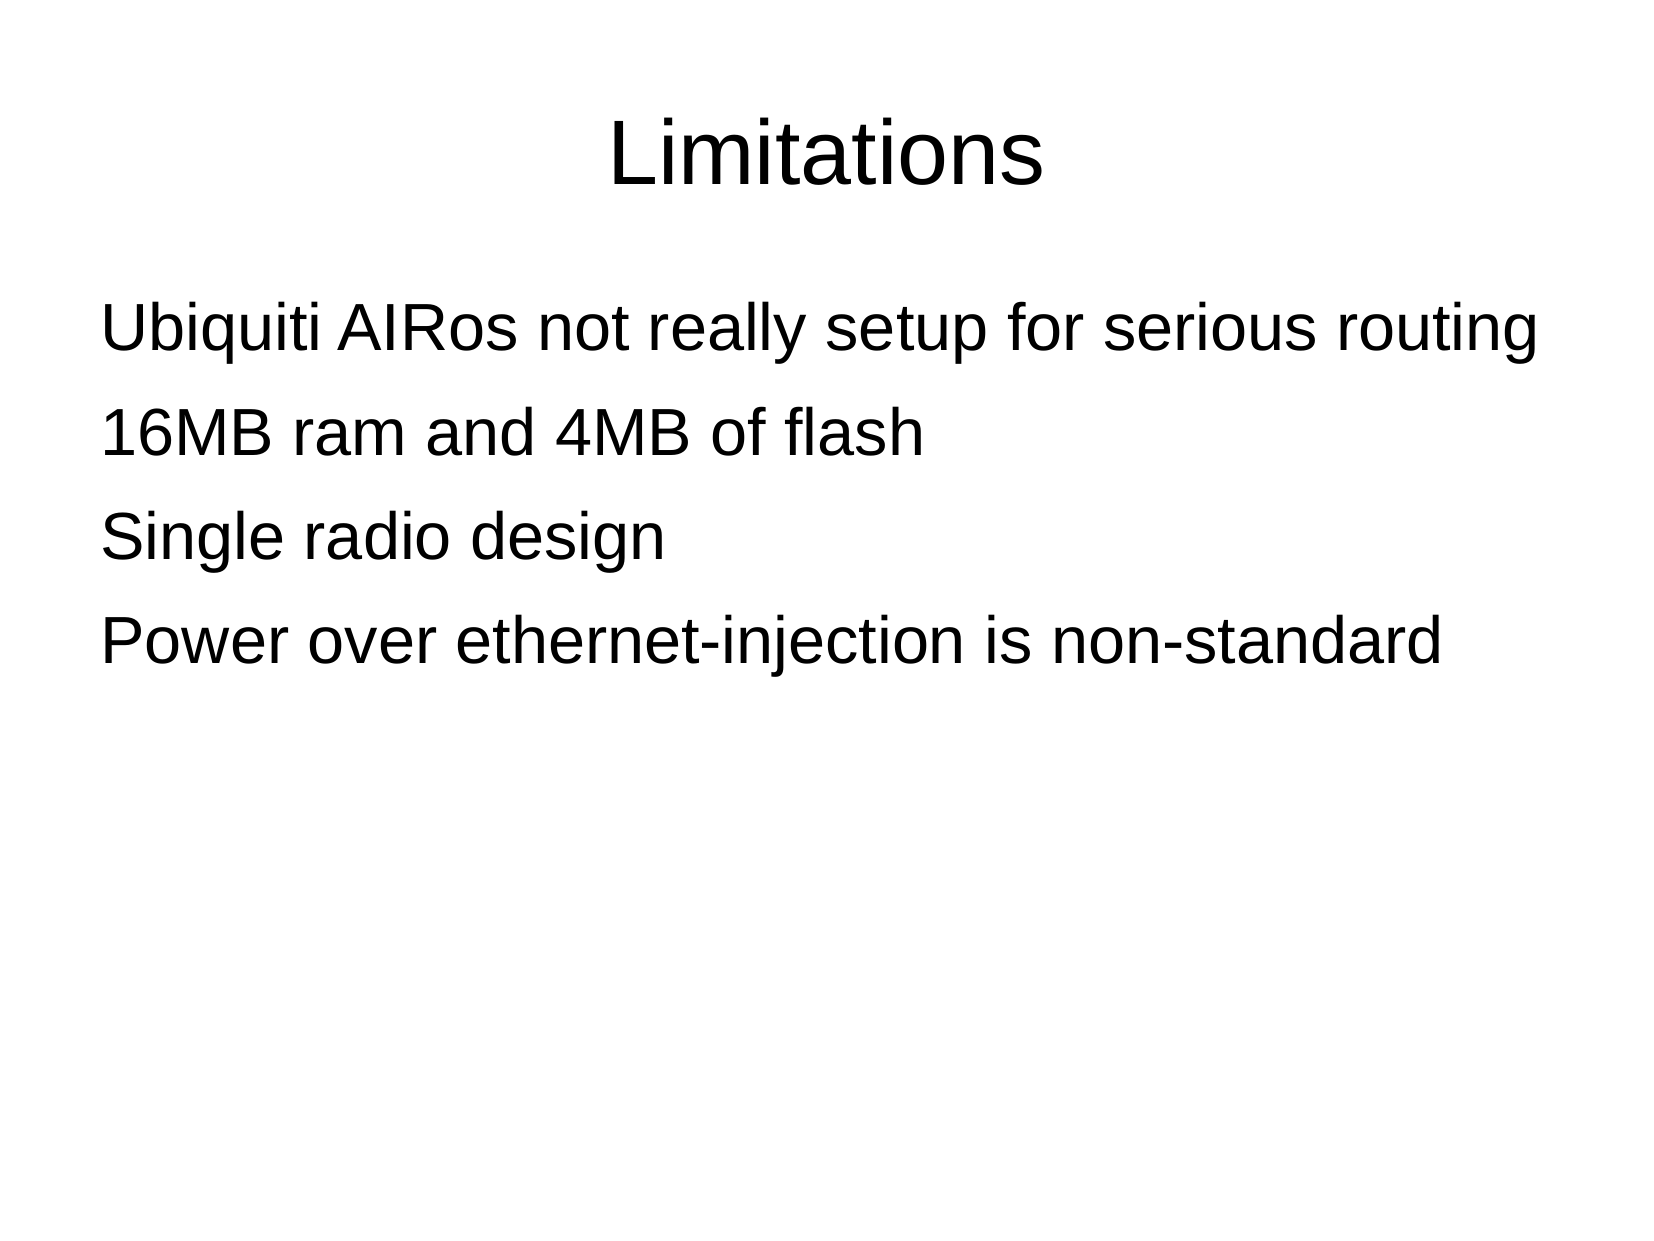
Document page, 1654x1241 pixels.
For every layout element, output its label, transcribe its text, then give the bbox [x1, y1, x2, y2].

list Ubiquiti AIRos not really setup for serious routing 16MB ram and 4MB of flash Single radio design Power over ethernet-injection is non-standard [82, 290, 1571, 1094]
title Limitations [82, 56, 1571, 250]
